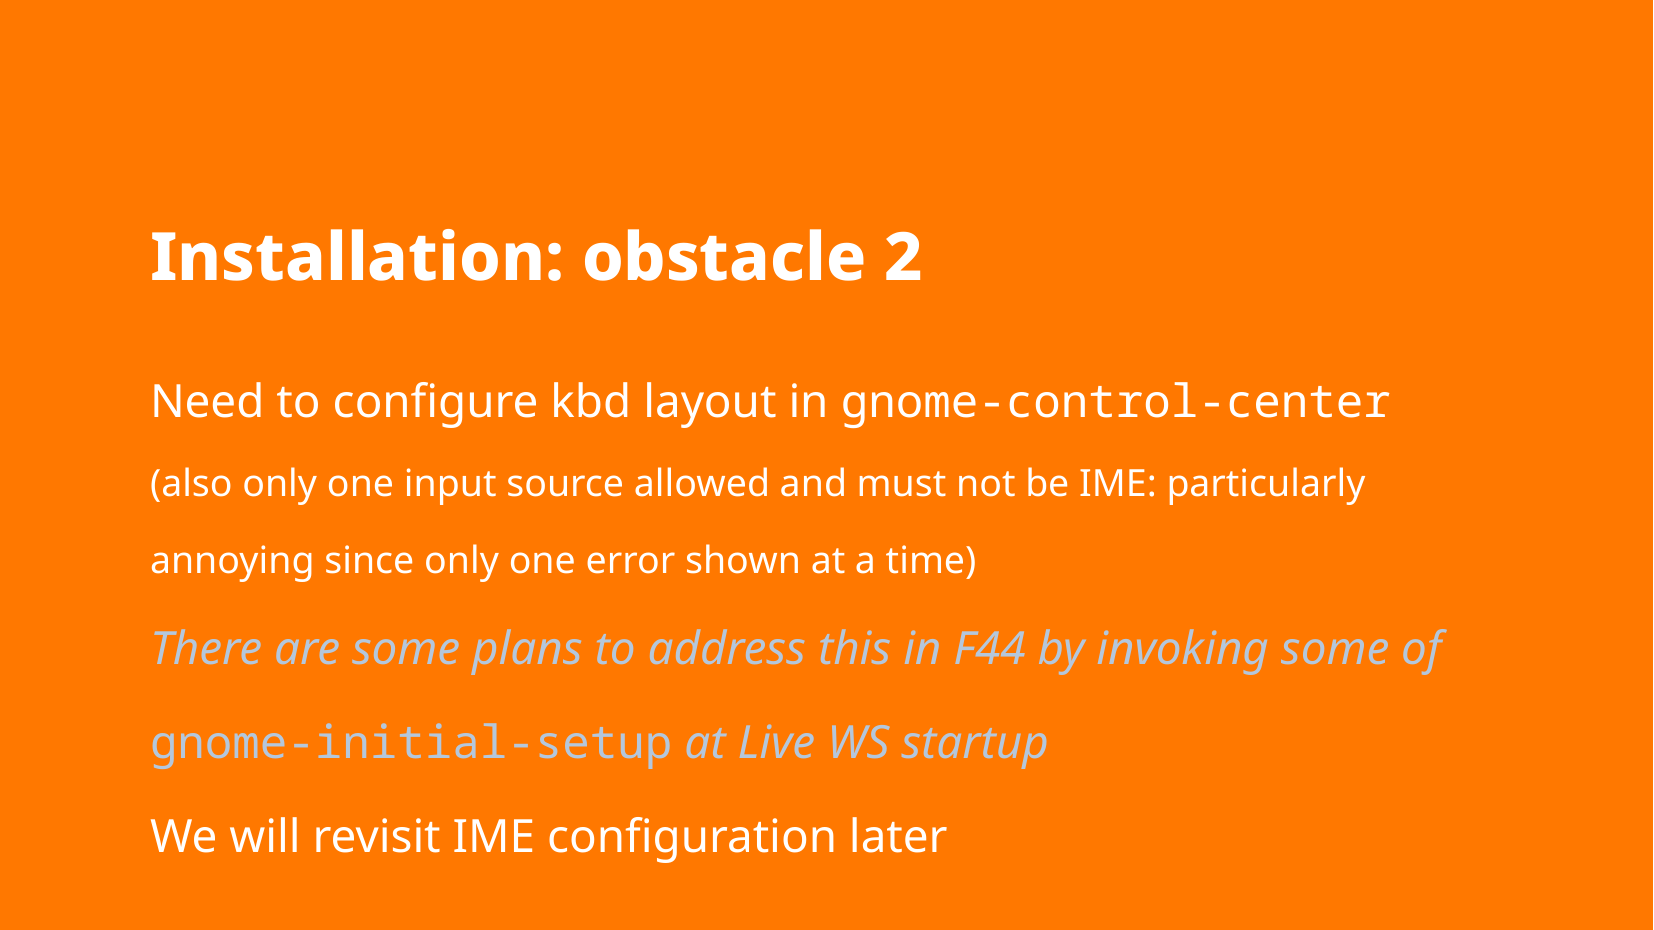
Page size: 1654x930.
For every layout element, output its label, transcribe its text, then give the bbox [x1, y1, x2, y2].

subtitle Need to configure kbd layout in gnome-control-center (also only one input source allowed and must not be IME: particularly annoying since only one error shown at a time) There are some plans to address this in F44 by invoking some of gnome-initial-setup at Live WS startup We will revisit IME configuration later [150, 337, 1501, 877]
title Installation: obstacle 2 [150, 144, 1501, 301]
